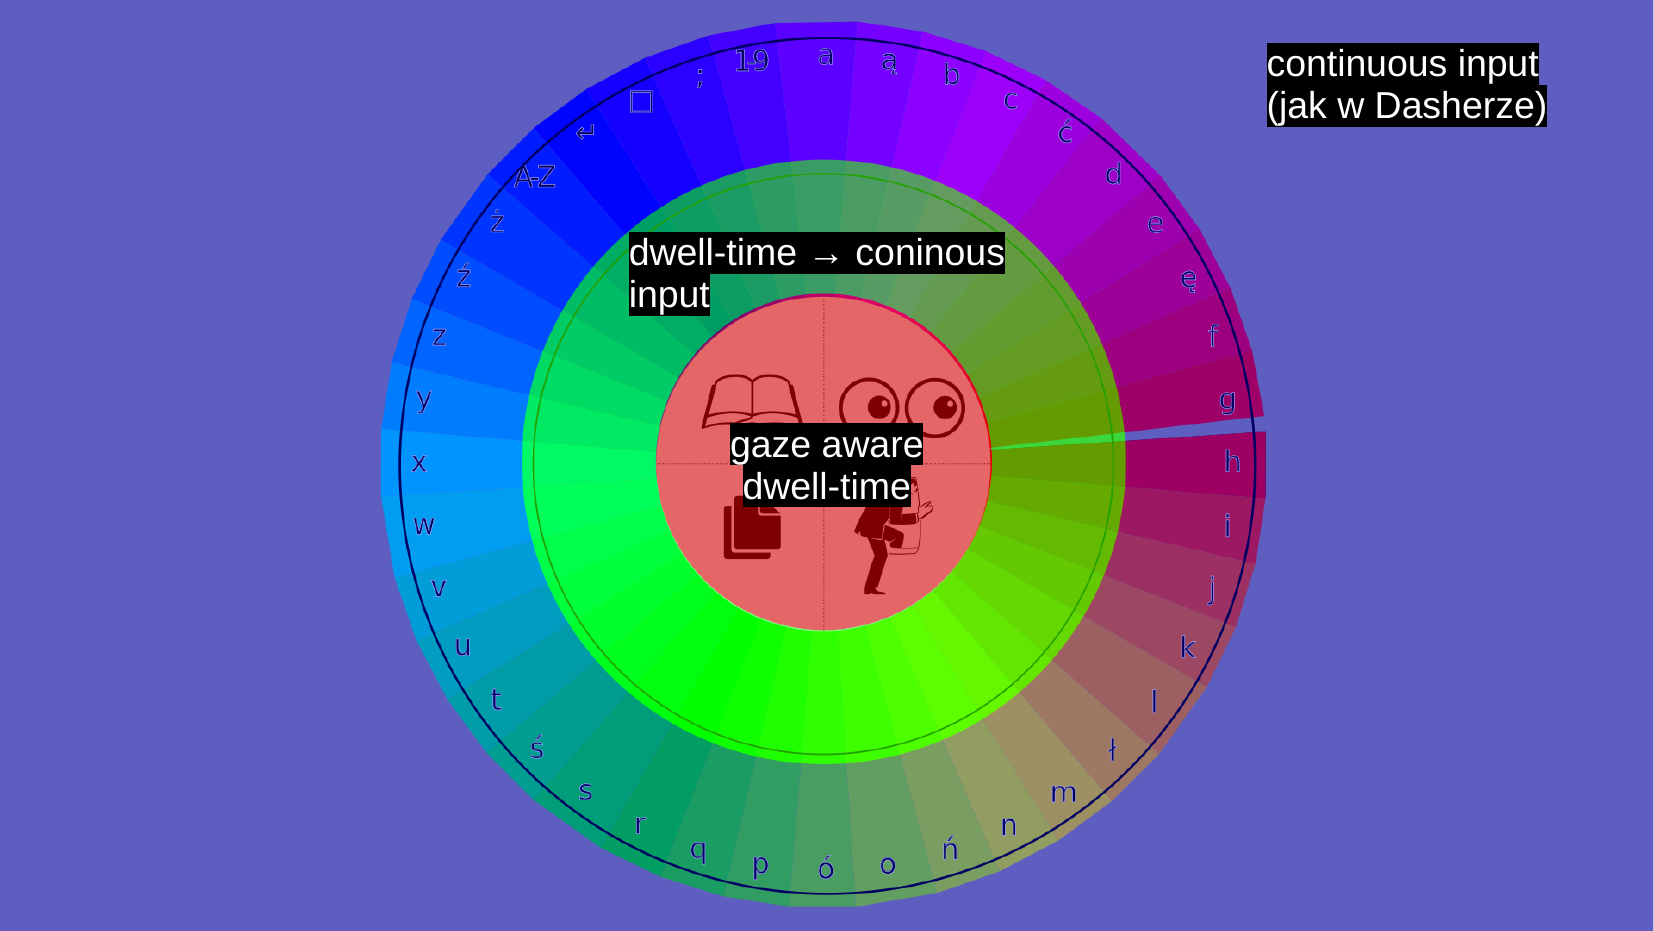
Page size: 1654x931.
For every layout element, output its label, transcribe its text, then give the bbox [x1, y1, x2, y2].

picture [0, 0, 1654, 931]
text_box dwell-time → coninous input [614, 224, 1111, 324]
text_box continuous input (jak w Dasherze) [1251, 35, 1595, 135]
